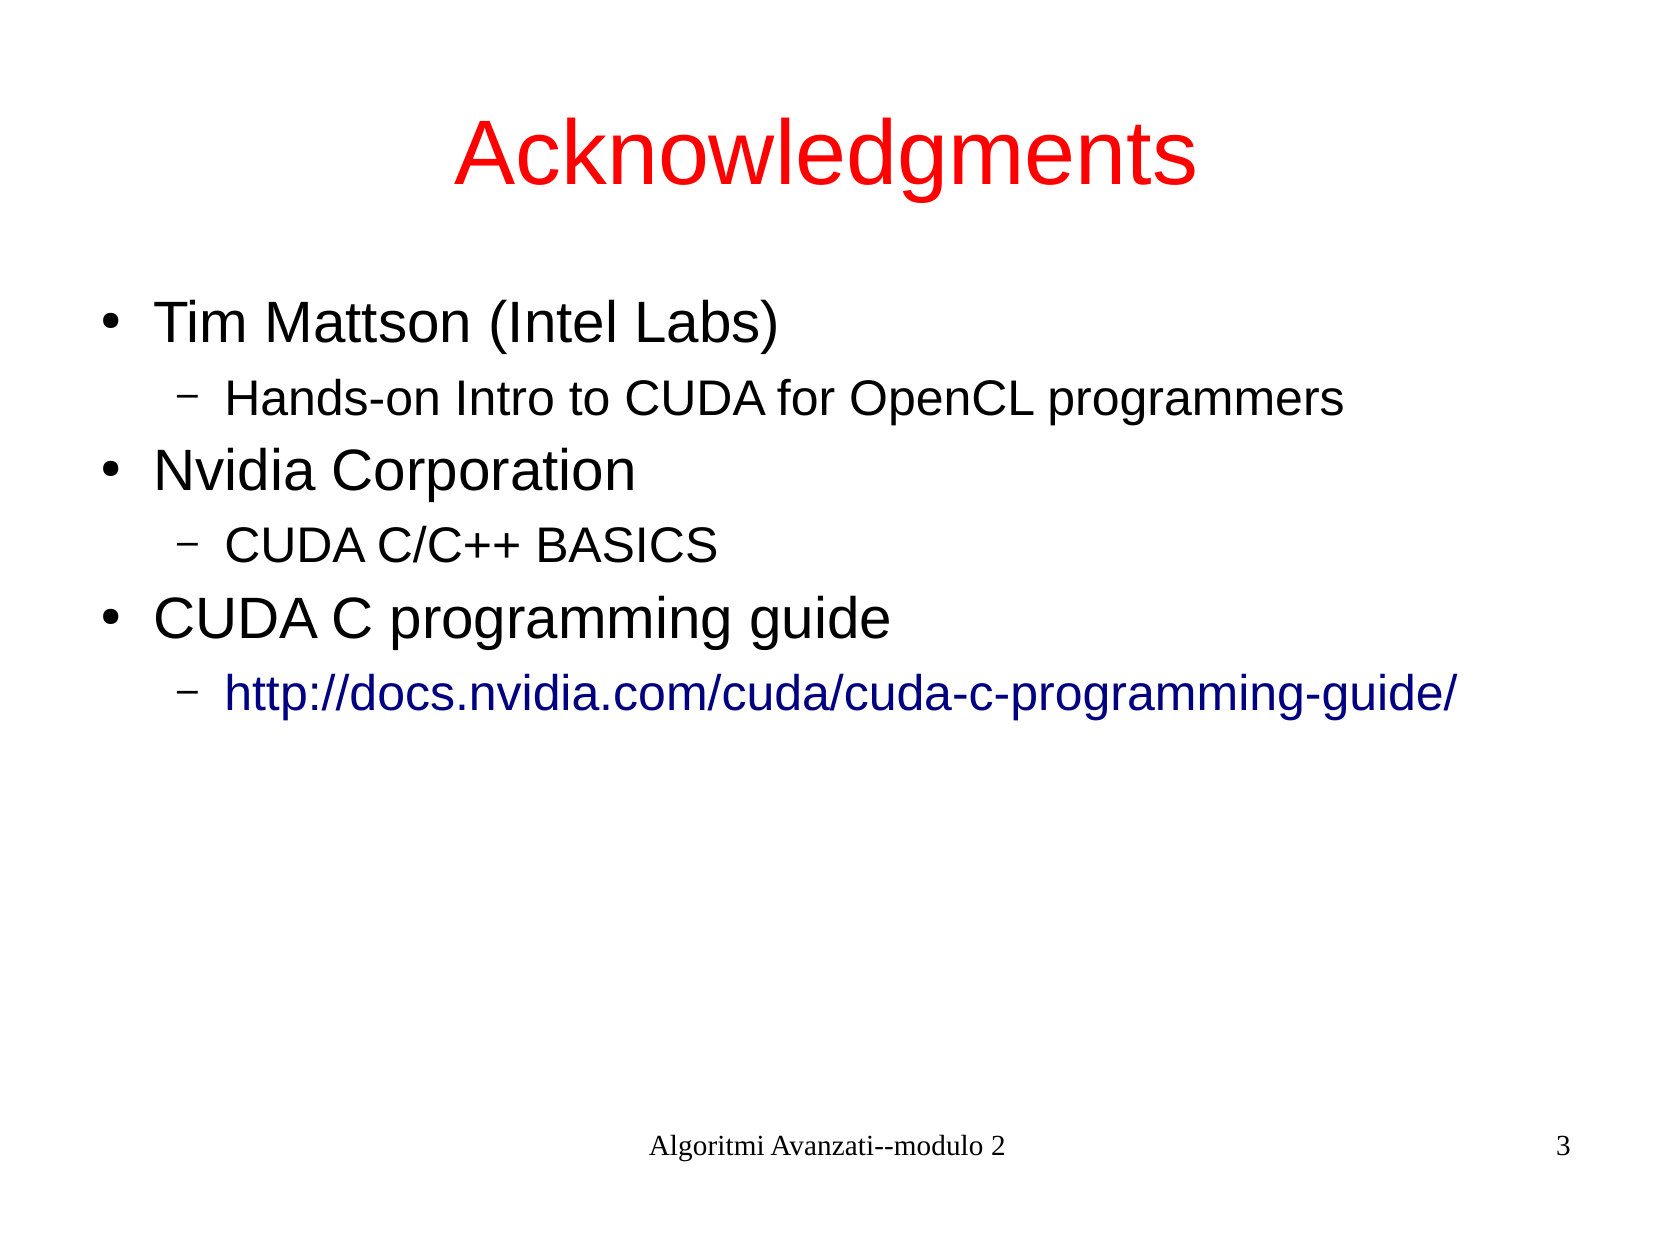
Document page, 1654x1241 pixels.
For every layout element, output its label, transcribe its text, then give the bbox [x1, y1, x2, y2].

title Acknowledgments [82, 49, 1571, 257]
list Tim Mattson (Intel Labs) Hands-on Intro to CUDA for OpenCL programmers Nvidia Corporation CUDA C/C++ BASICS CUDA C programming guide http://docs.nvidia.com/cuda/cuda-c-programming-guide/ [82, 290, 1571, 1109]
